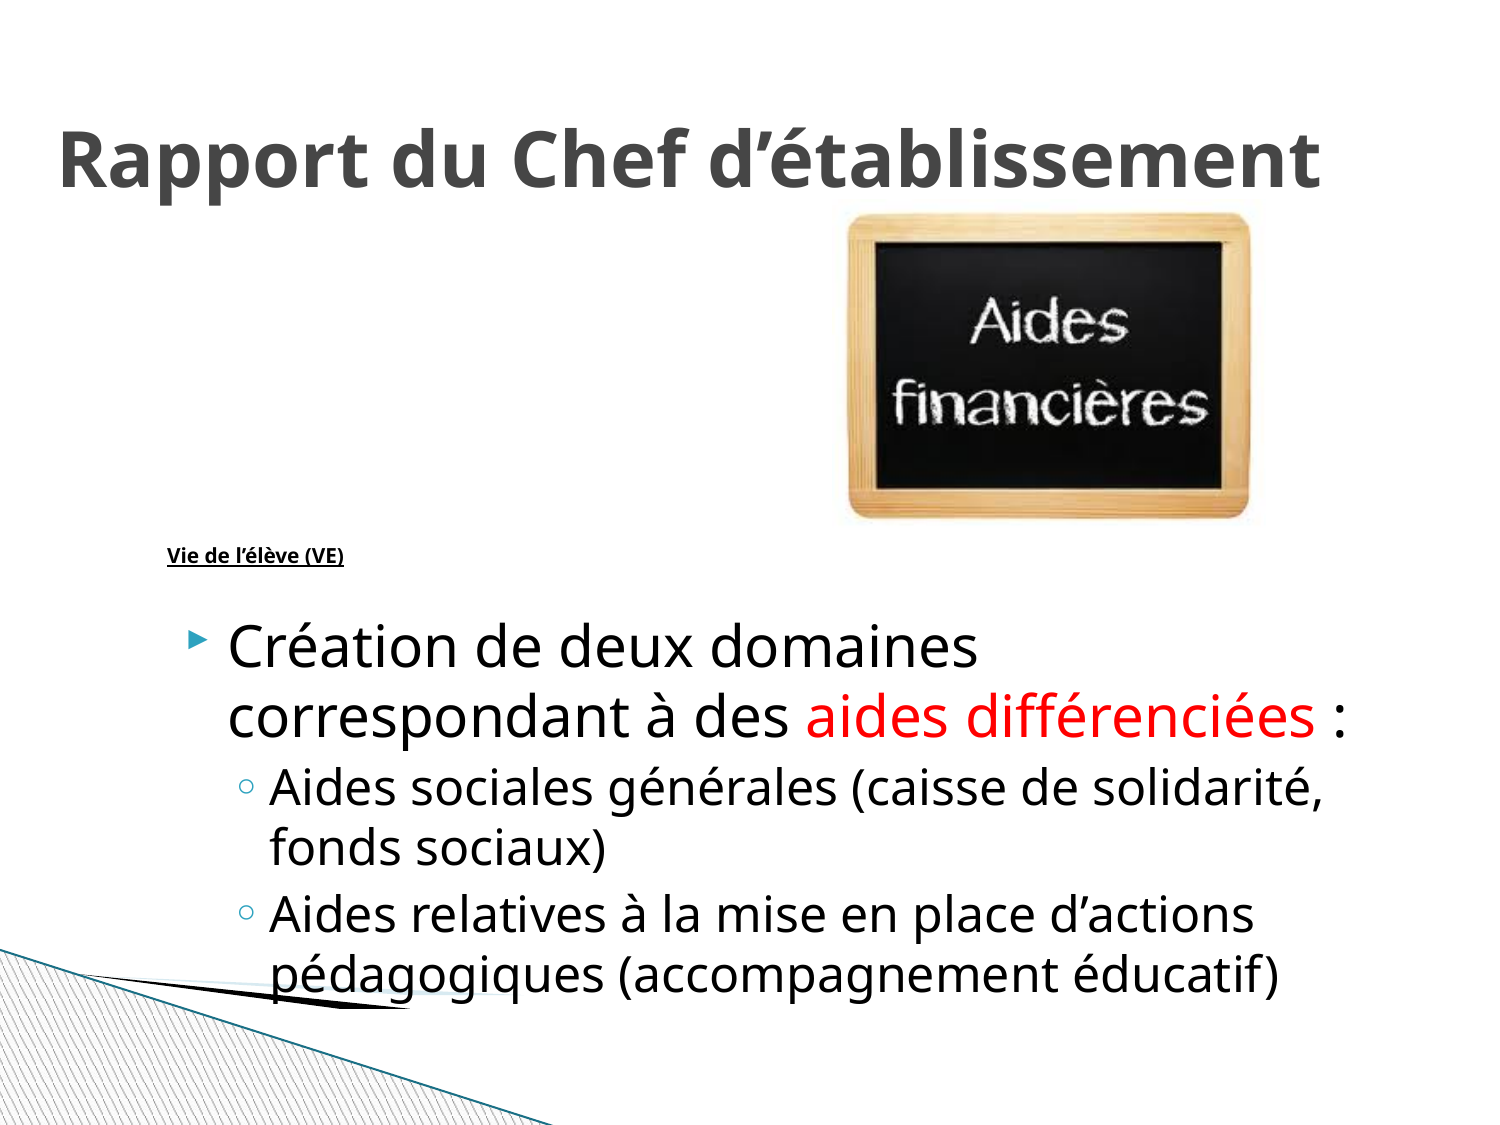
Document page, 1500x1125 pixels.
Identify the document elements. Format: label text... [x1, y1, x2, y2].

list Vie de l’élève (VE) Création de deux domaines correspondant à des aides différenciées : Aides sociales générales (caisse de solidarité, fonds sociaux) Aides relatives à la mise en place d’actions pédagogiques (accompagnement éducatif) [152, 386, 1395, 1010]
title Rapport du Chef d’établissement [41, 62, 1425, 250]
picture [832, 199, 1266, 536]
picture [0, 952, 543, 1125]
